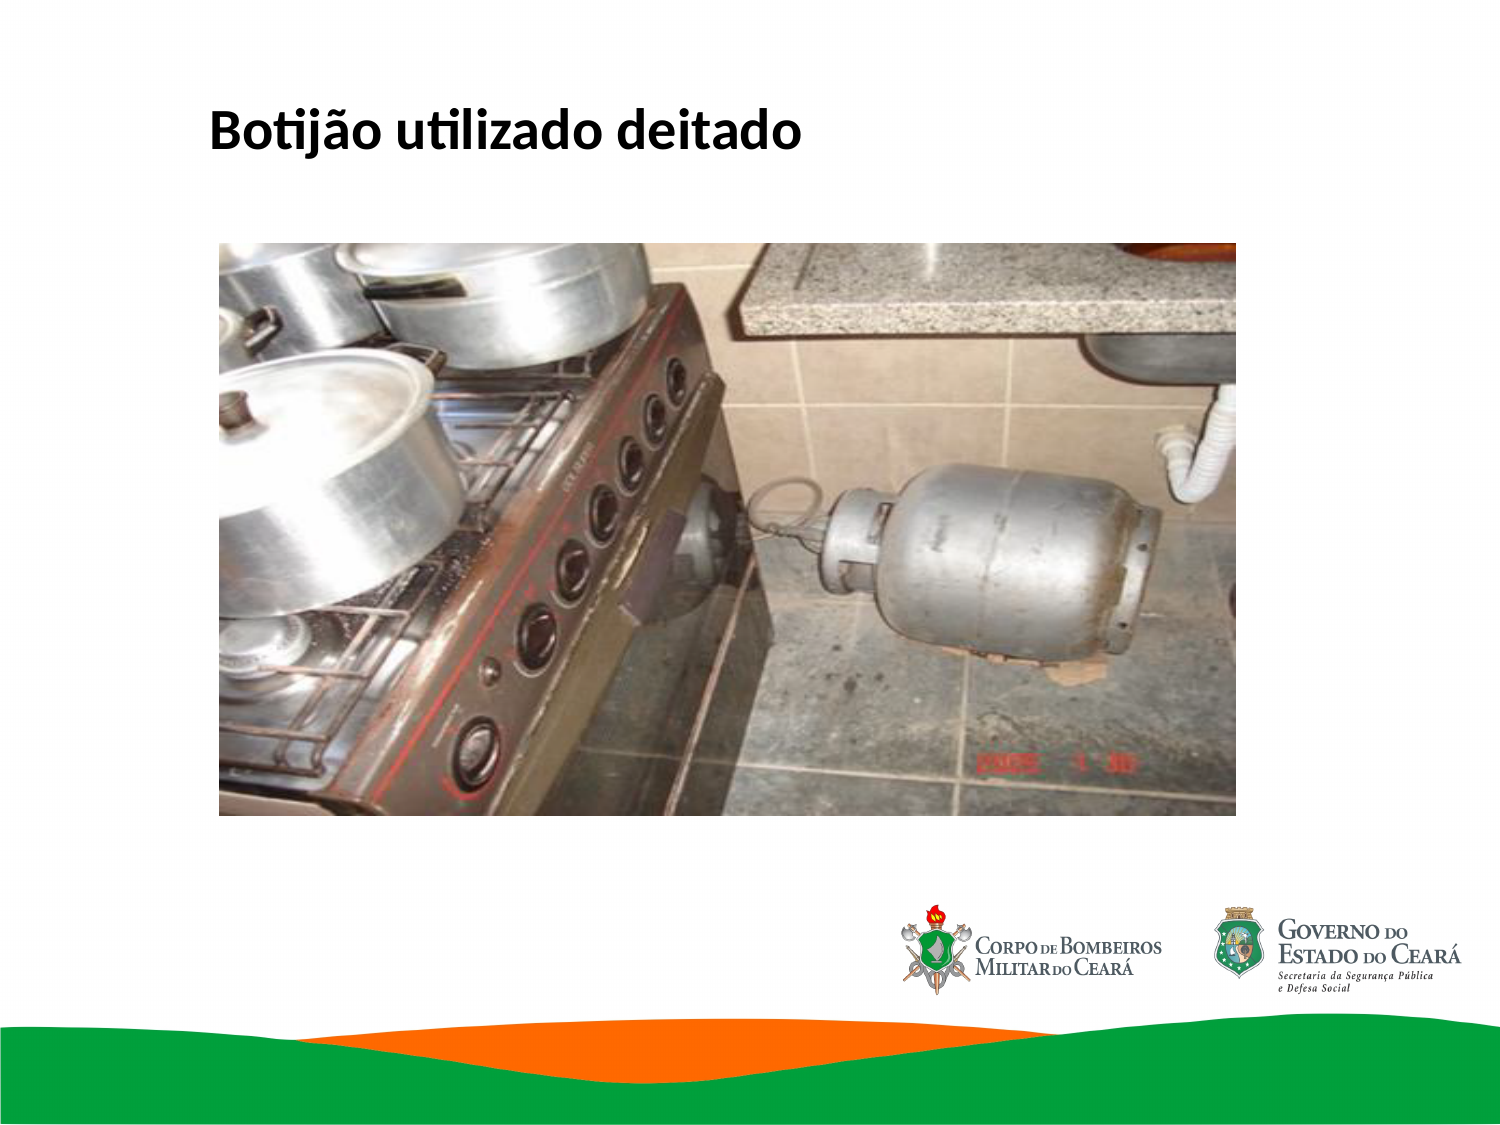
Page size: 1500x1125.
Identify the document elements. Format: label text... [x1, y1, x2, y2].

text_box Botijão utilizado deitado [194, 83, 945, 169]
picture [0, 0, 1500, 1125]
